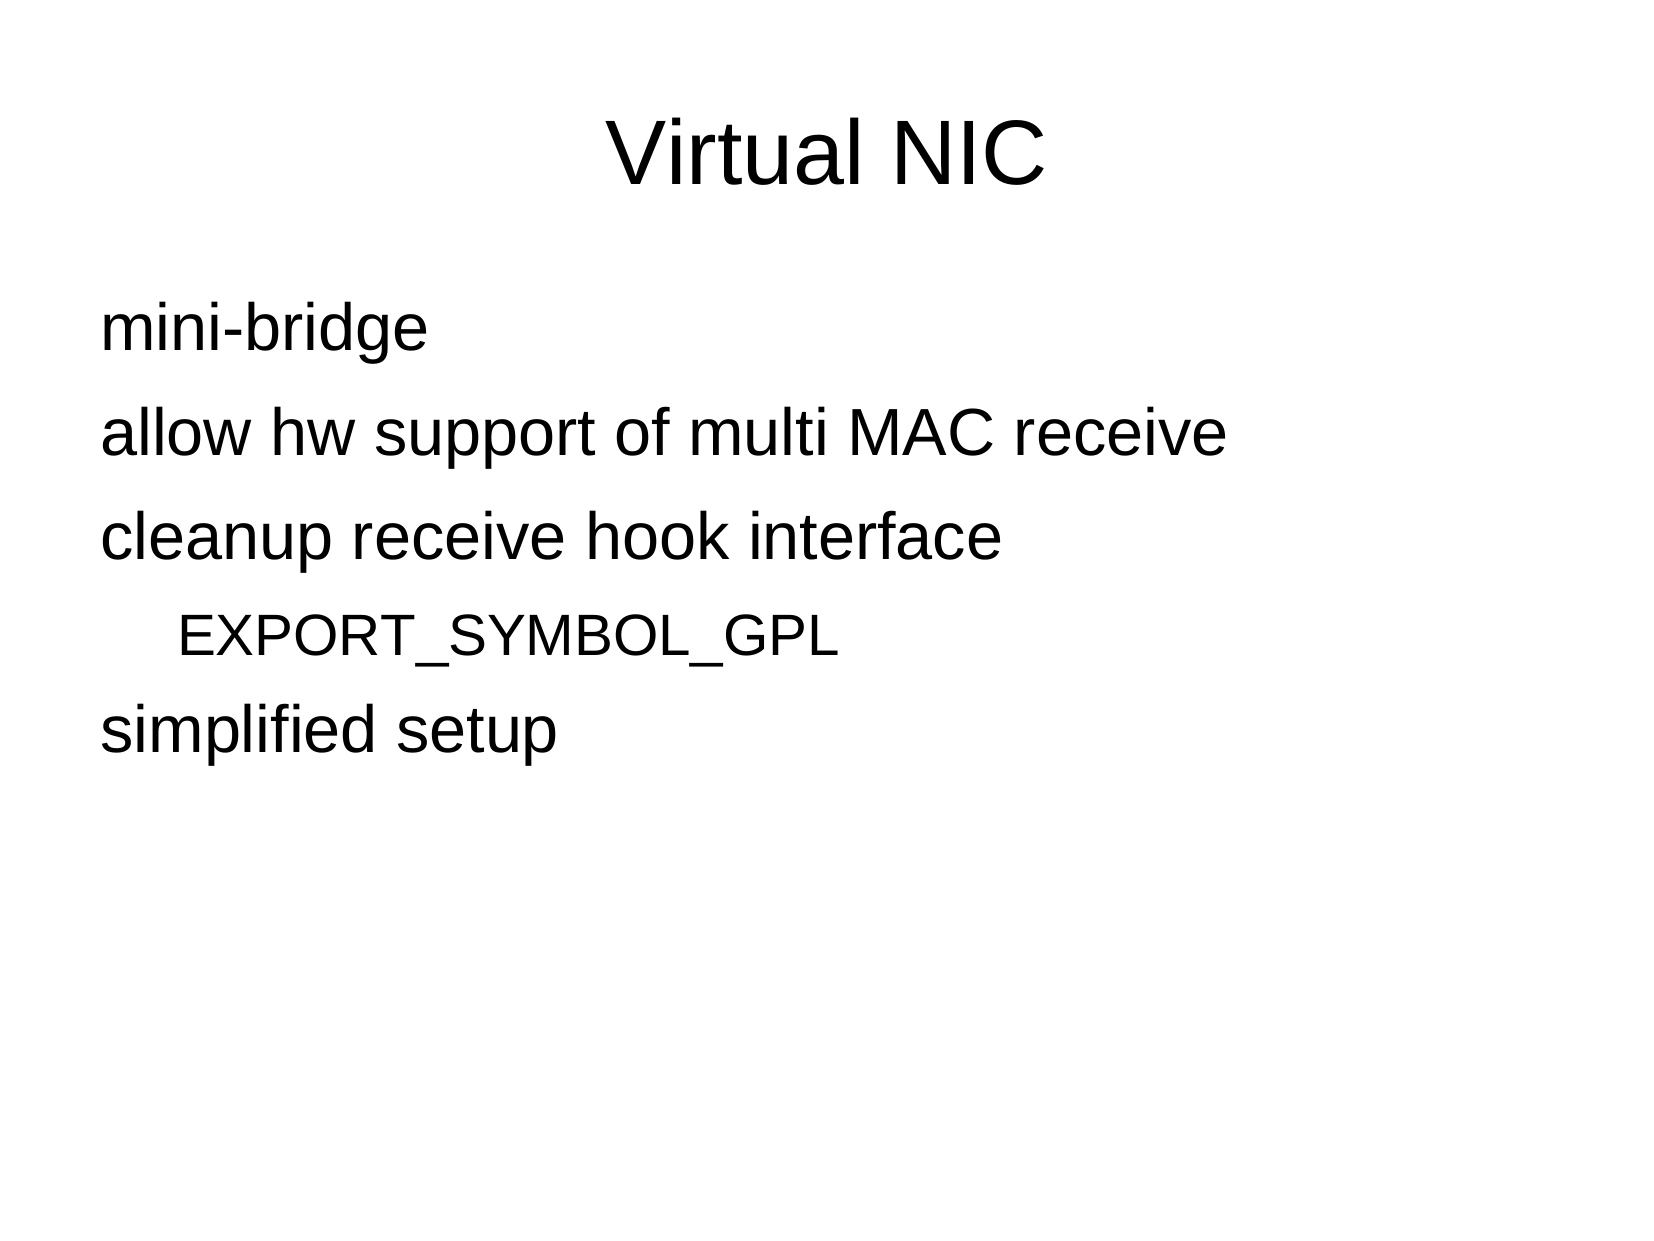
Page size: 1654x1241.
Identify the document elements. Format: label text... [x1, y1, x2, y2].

title Virtual NIC [82, 56, 1571, 250]
list mini-bridge allow hw support of multi MAC receive cleanup receive hook interface EXPORT_SYMBOL_GPL simplified setup [82, 290, 1571, 1094]
